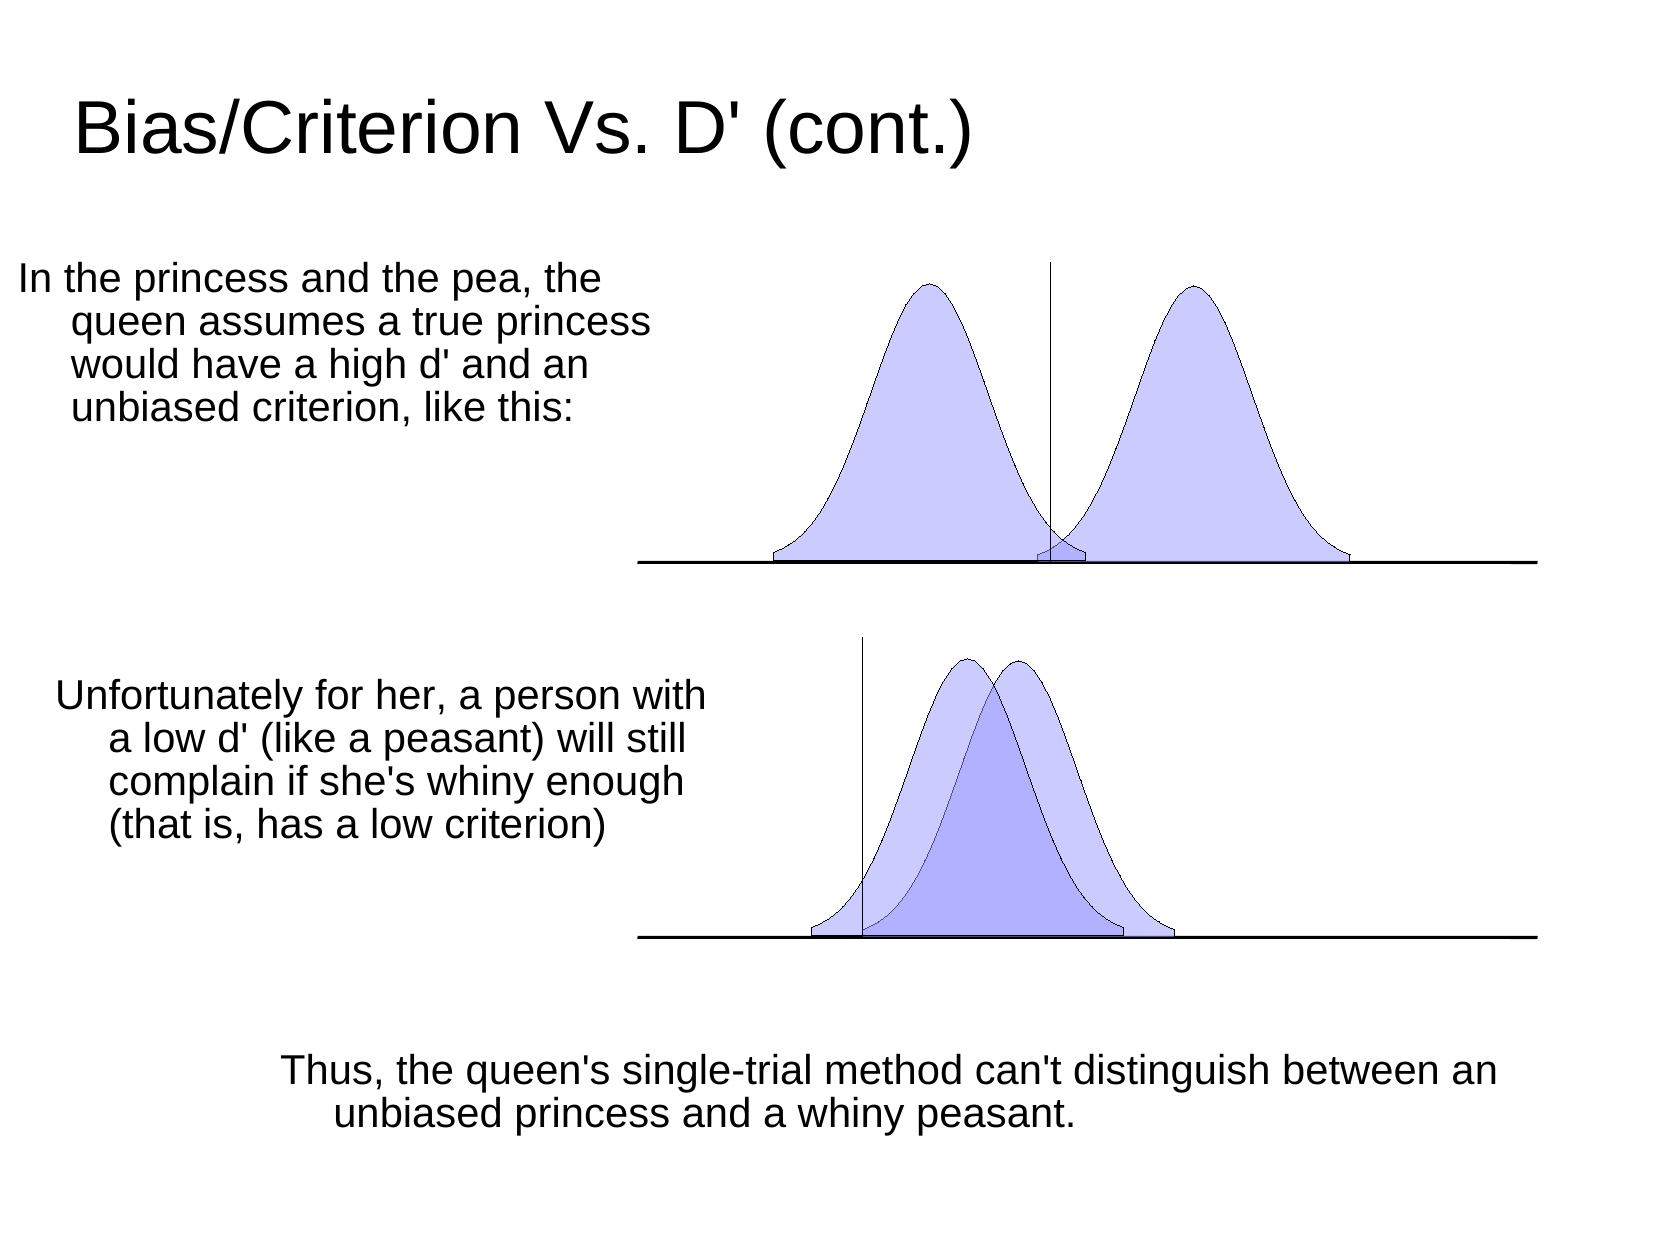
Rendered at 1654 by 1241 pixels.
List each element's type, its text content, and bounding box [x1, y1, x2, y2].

text_box [863, 658, 1175, 938]
list Bias/Criterion Vs. D' (cont.) [37, 91, 1238, 226]
list In the princess and the pea, the queen assumes a true princess would have a high d' and an unbiased criterion, like this: [0, 257, 676, 482]
list Thus, the queen's single-trial method can't distinguish between an unbiased princess and a whiny peasant. [262, 1050, 1538, 1187]
list Unfortunately for her, a person with a low d' (like a peasant) will still complain if she's whiny enough (that is, has a low criterion) [37, 675, 713, 899]
text_box [1051, 285, 1351, 563]
text_box [773, 283, 1050, 563]
text_box [811, 880, 862, 936]
